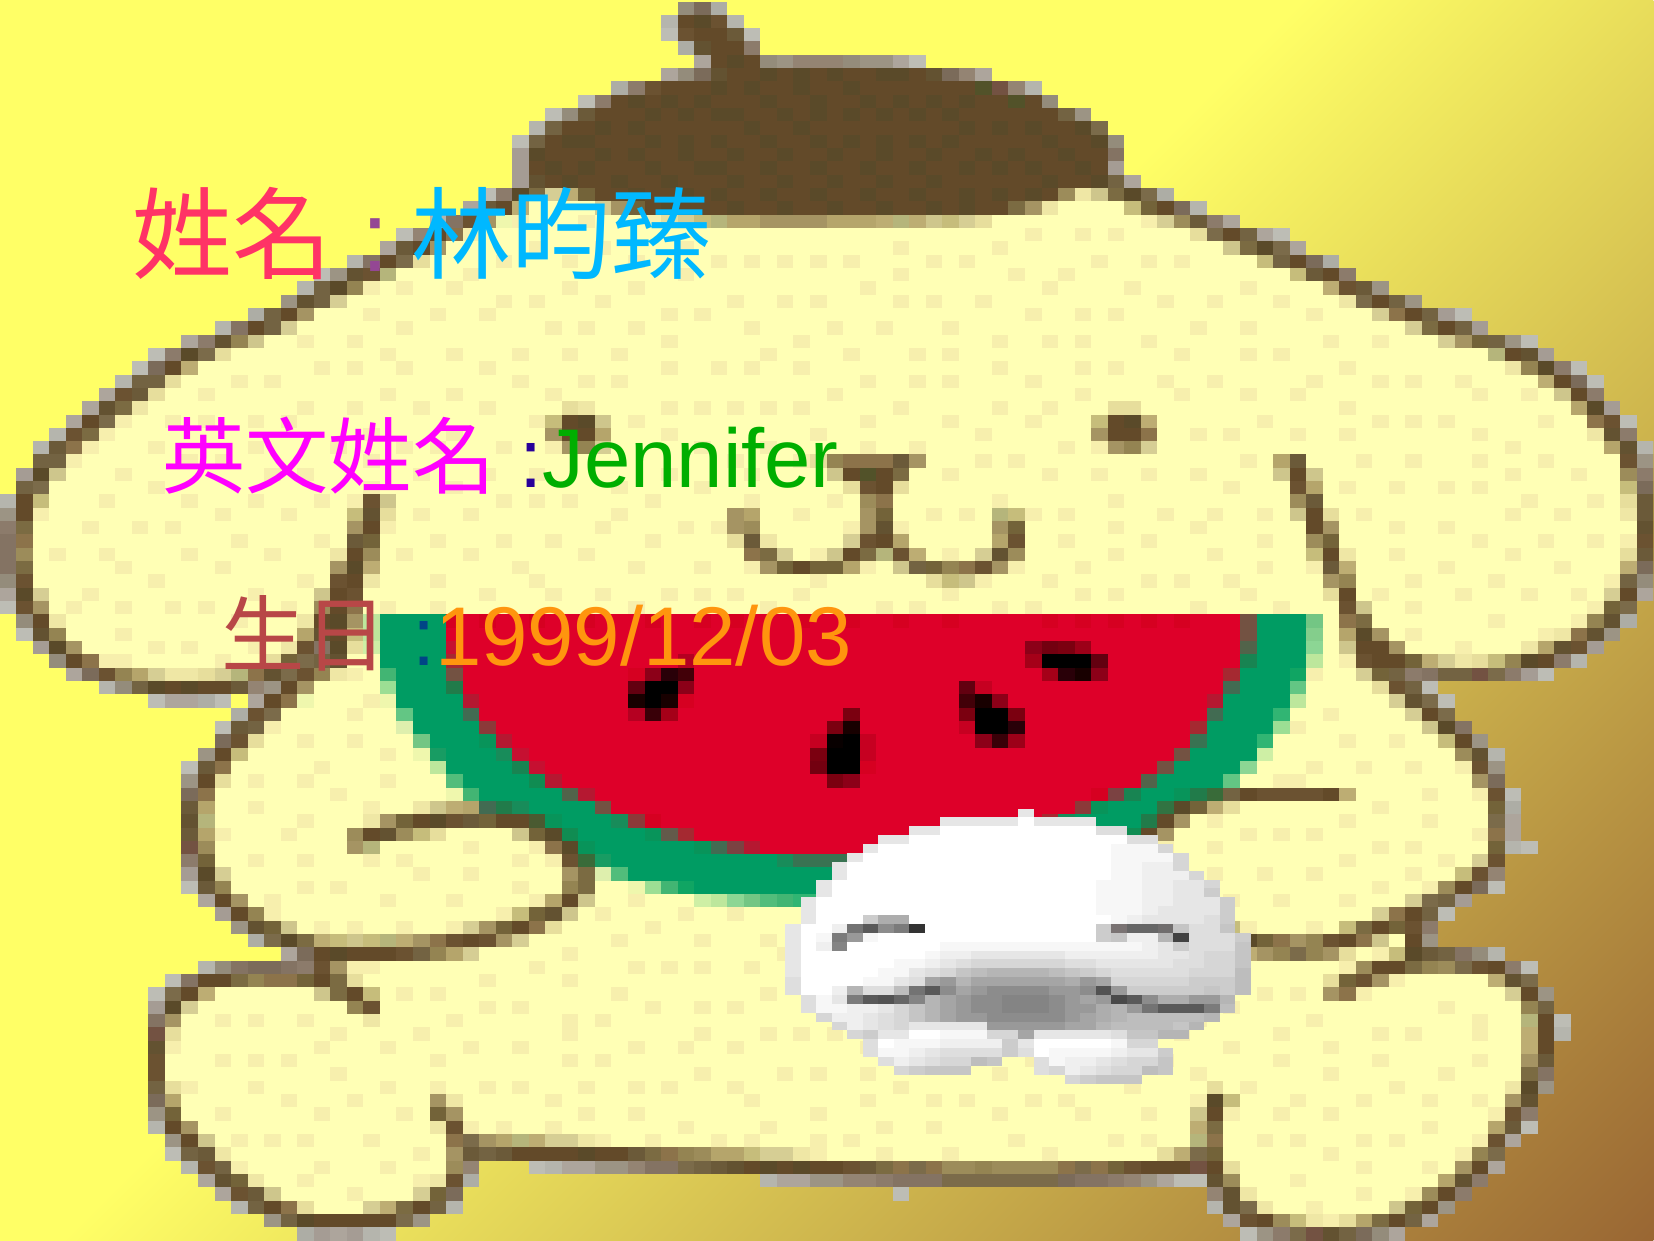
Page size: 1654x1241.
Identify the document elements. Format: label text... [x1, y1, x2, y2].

text_box 生日:1999/12/03 [206, 561, 945, 676]
text_box 英文姓名:Jennifer [147, 383, 857, 499]
text_box 姓名:林昀臻 [118, 147, 1004, 283]
picture [0, 2, 1654, 1241]
